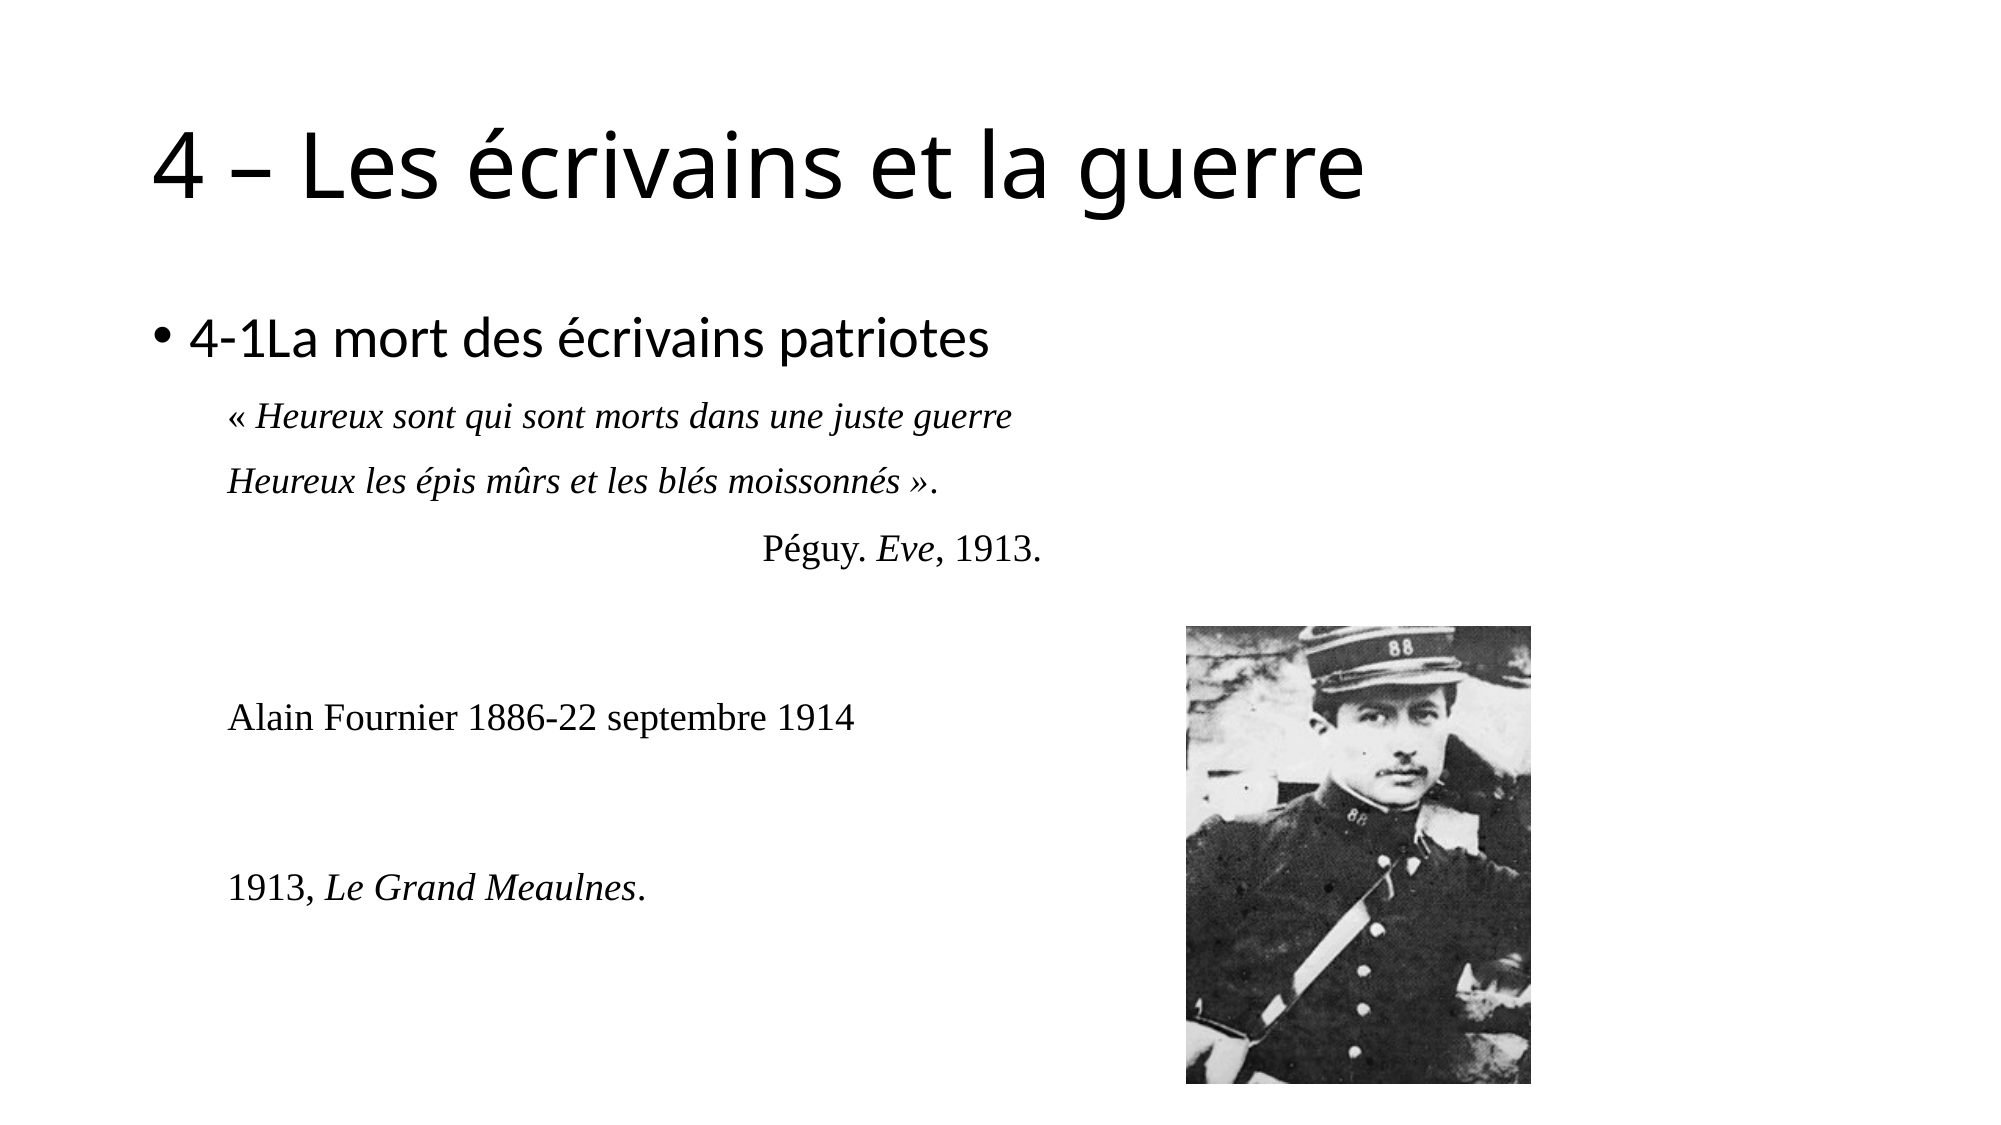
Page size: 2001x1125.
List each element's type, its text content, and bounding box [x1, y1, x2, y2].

picture [1186, 626, 1531, 1084]
list 4-1La mort des écrivains patriotes « Heureux sont qui sont morts dans une juste guerre Heureux les épis mûrs et les blés moissonnés ». Péguy. Eve, 1913. Alain Fournier 1886-22 septembre 1914 1913, Le Grand Meaulnes. [137, 299, 1863, 1014]
title 4 – Les écrivains et la guerre [137, 59, 1863, 278]
